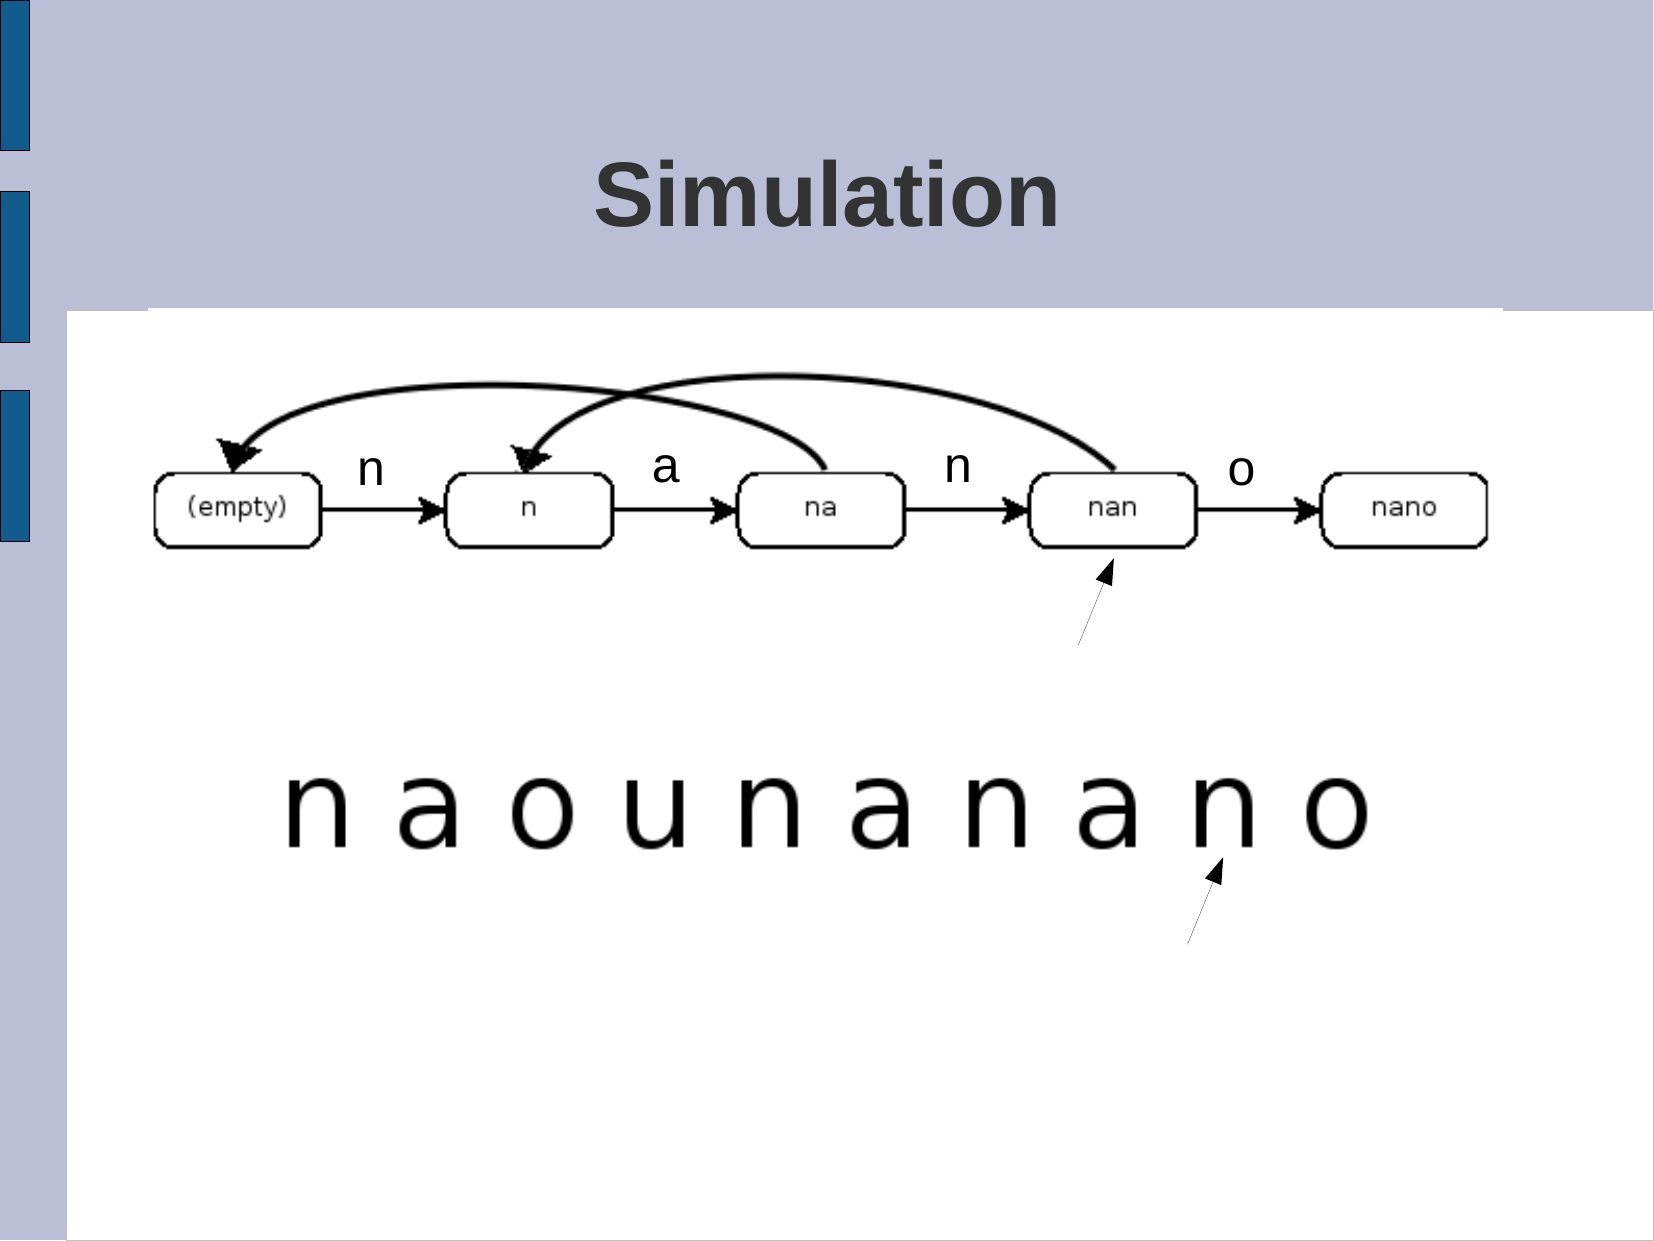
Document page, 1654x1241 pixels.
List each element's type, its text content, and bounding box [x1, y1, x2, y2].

text_box n [944, 437, 973, 494]
title Simulation [121, 91, 1534, 299]
picture [148, 308, 1503, 934]
text_box n [357, 439, 385, 496]
text_box a [651, 437, 680, 494]
text_box o [1227, 439, 1256, 496]
